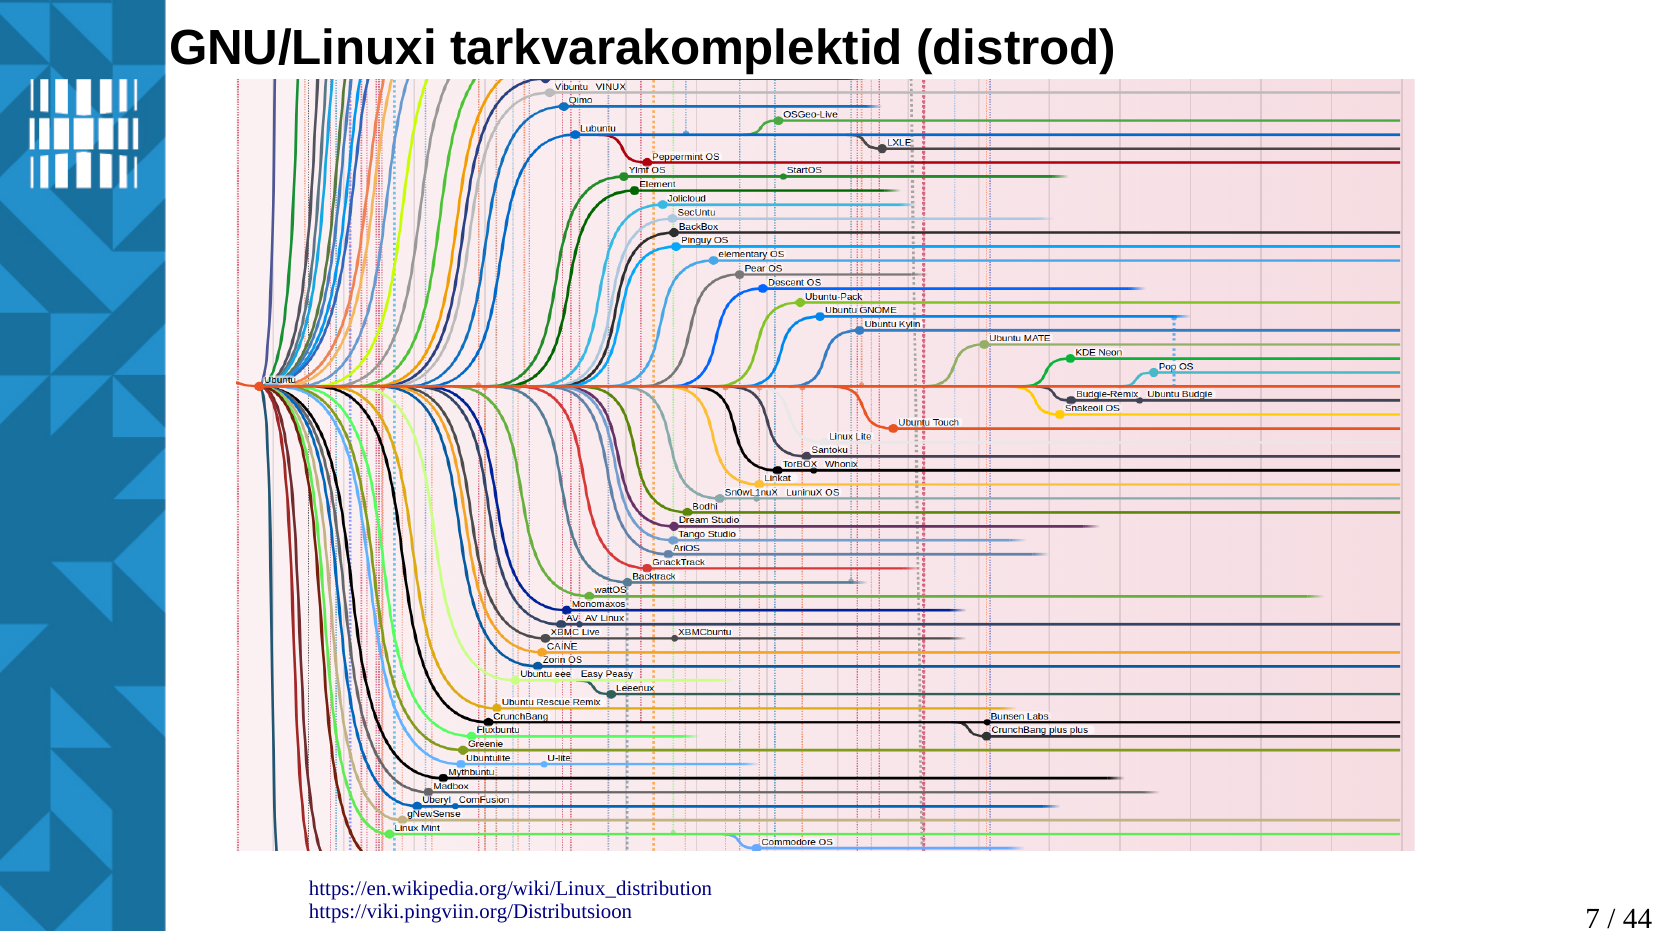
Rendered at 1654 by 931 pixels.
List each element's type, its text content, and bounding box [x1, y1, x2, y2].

title GNU/Linuxi tarkvarakomplektid (distrod) [169, 10, 1571, 86]
picture [236, 79, 1415, 851]
text_box https://en.wikipedia.org/wiki/Linux_distribution https://viki.pingviin.org/Distributsioon [308, 876, 768, 923]
